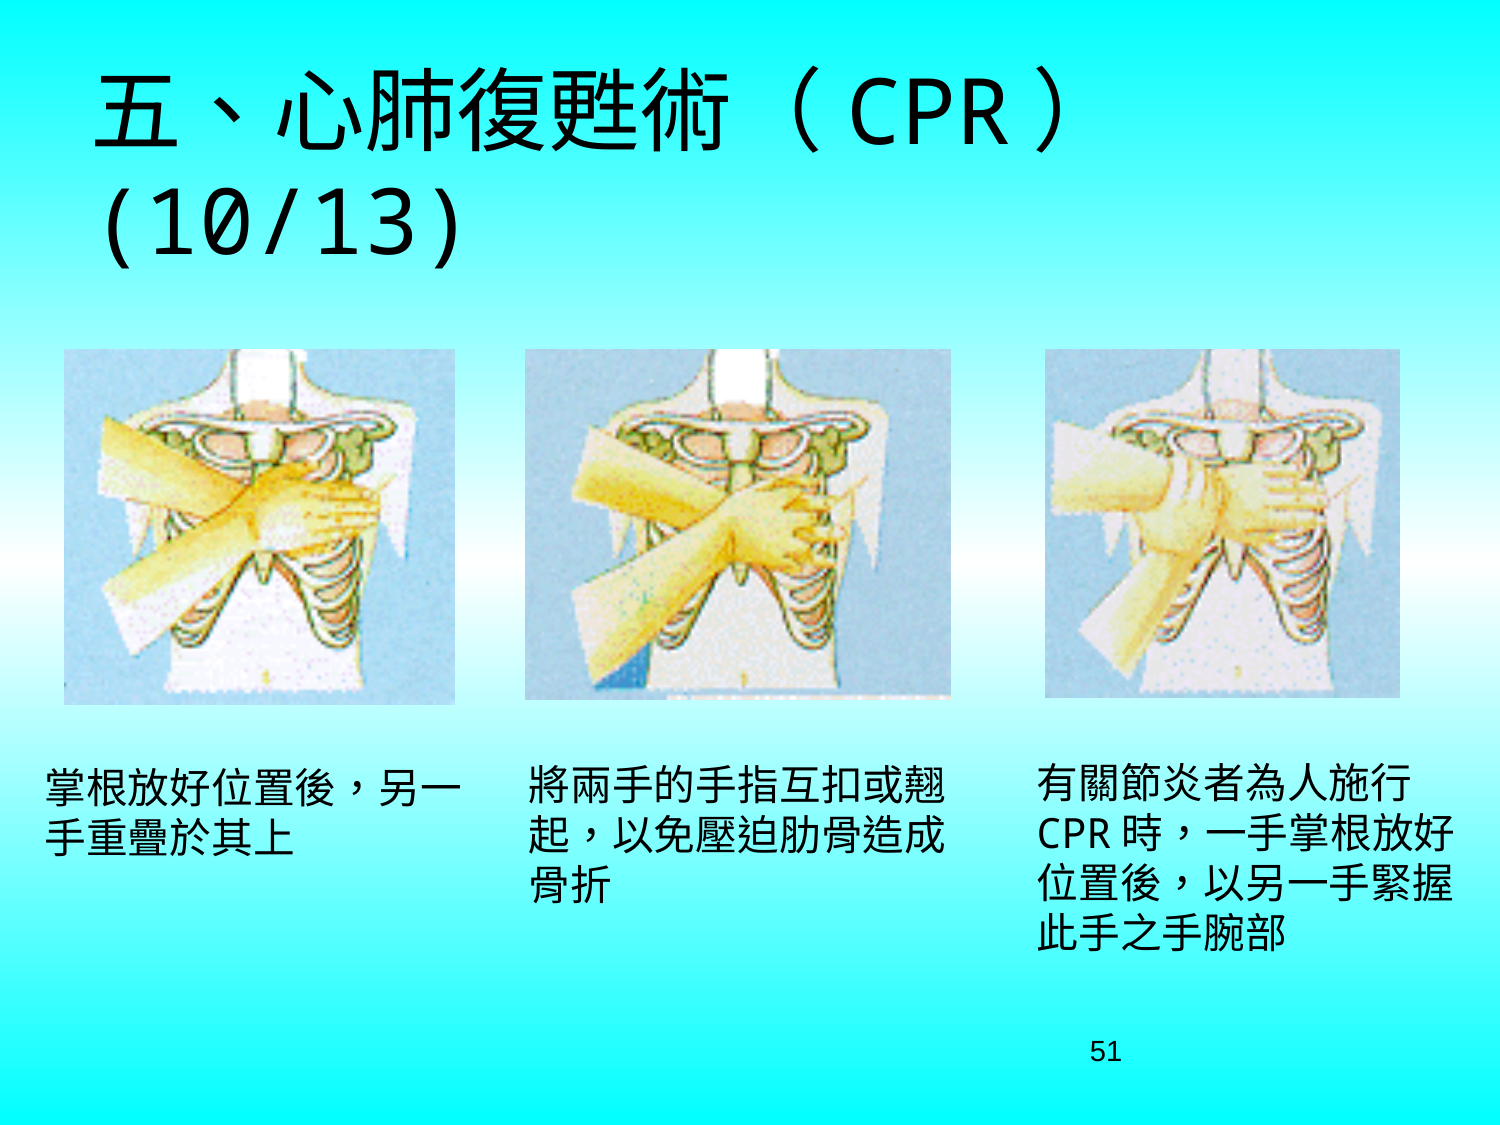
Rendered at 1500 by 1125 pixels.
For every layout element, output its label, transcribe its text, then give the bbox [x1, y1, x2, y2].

picture [64, 350, 455, 705]
text_box 掌根放好位置後，另一手重疊於其上 [29, 754, 513, 870]
picture [525, 350, 951, 700]
picture [1045, 350, 1400, 698]
text_box 有關節炎者為人施行CPR時，一手掌根放好位置後，以另一手緊握此手之手腕部 [1021, 748, 1500, 965]
title 五、心肺復甦術（CPR）(10/13) [75, 45, 1426, 233]
text_box 將兩手的手指互扣或翹起，以免壓迫肋骨造成骨折 [513, 751, 999, 917]
text_box [1074, 1024, 1426, 1103]
